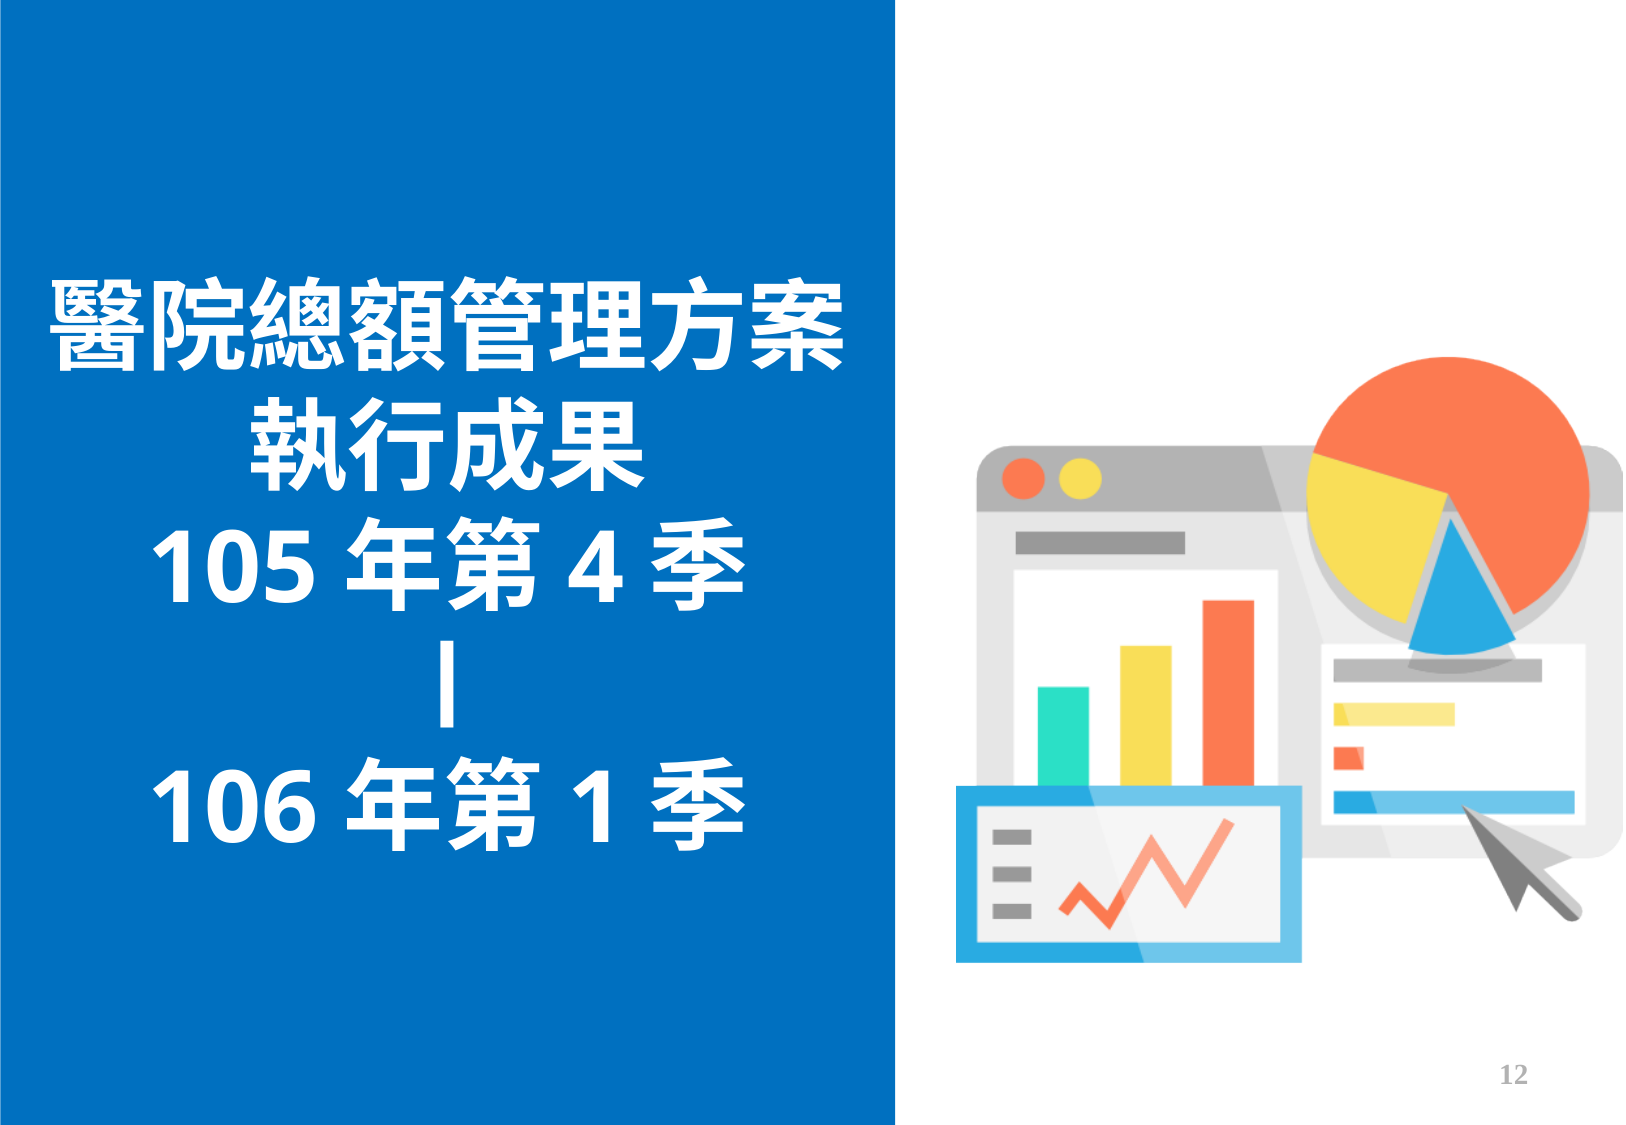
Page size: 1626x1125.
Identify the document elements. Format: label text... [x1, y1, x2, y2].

text_box 醫院總額管理方案 執行成果 105年第4季 〡 106年第1季 [0, 0, 896, 1125]
picture [956, 338, 1623, 982]
slide_number <編號> [1164, 1042, 1544, 1103]
